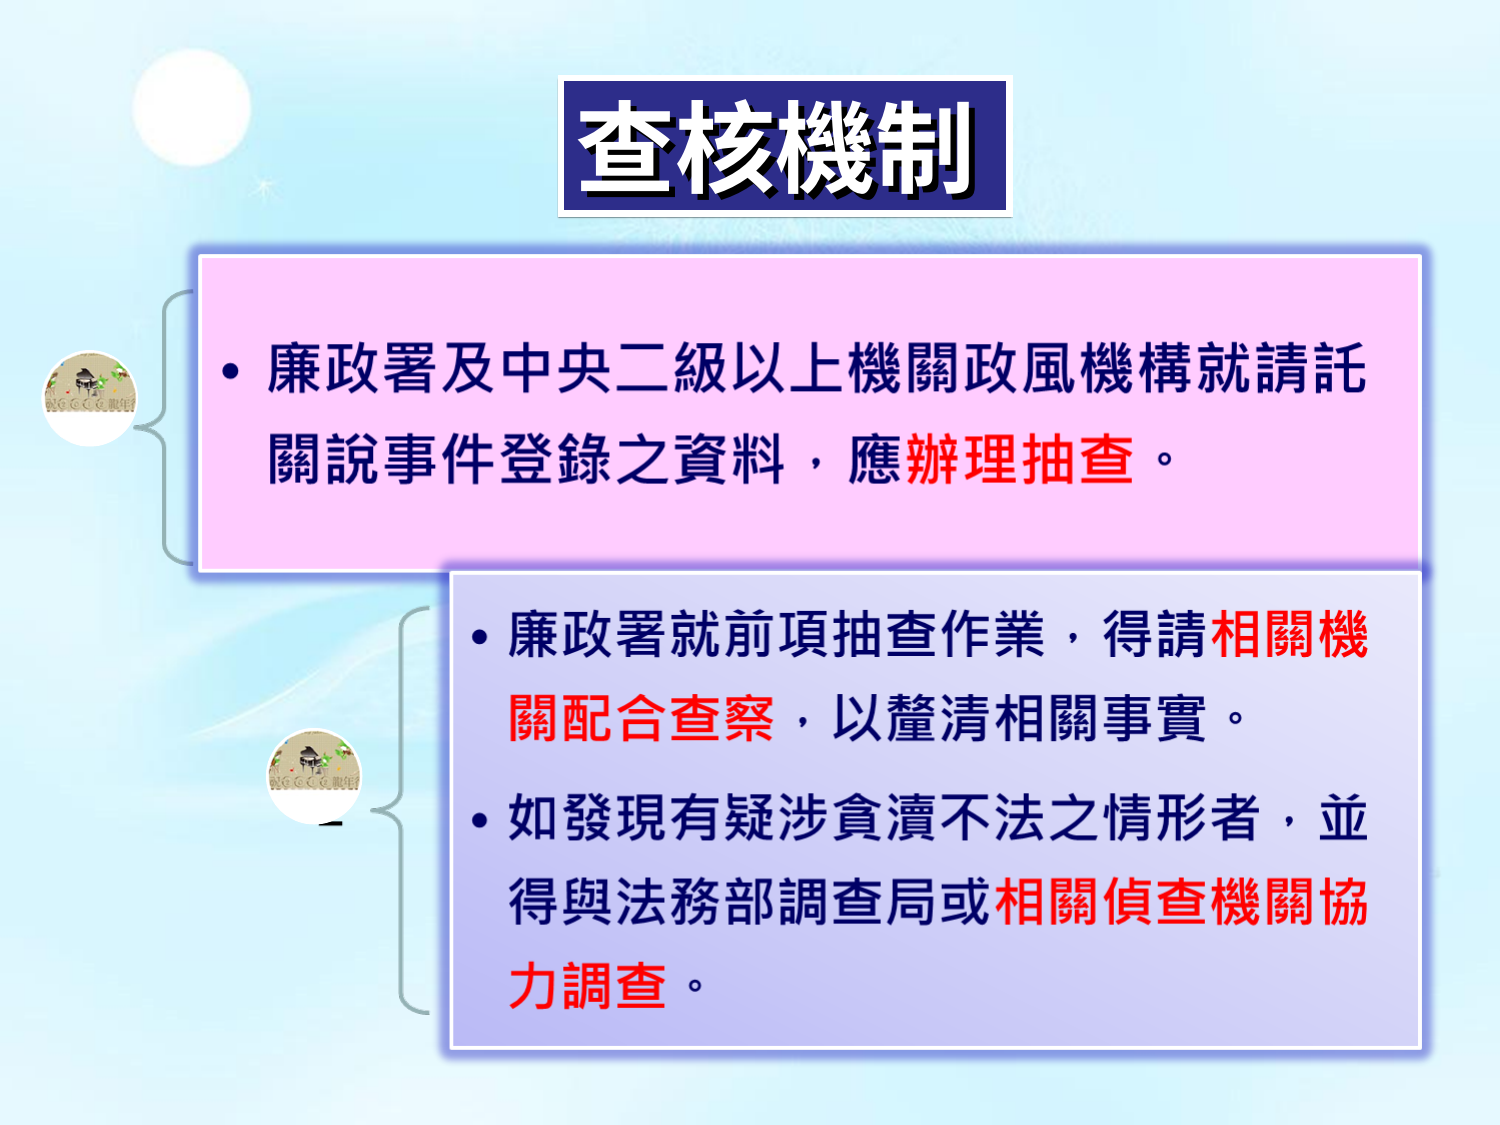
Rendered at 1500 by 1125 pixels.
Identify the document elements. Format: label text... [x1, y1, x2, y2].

text_box [41, 350, 139, 447]
picture [0, 0, 1500, 1125]
text_box [265, 727, 363, 825]
text_box 查核機制 [560, 78, 1010, 214]
